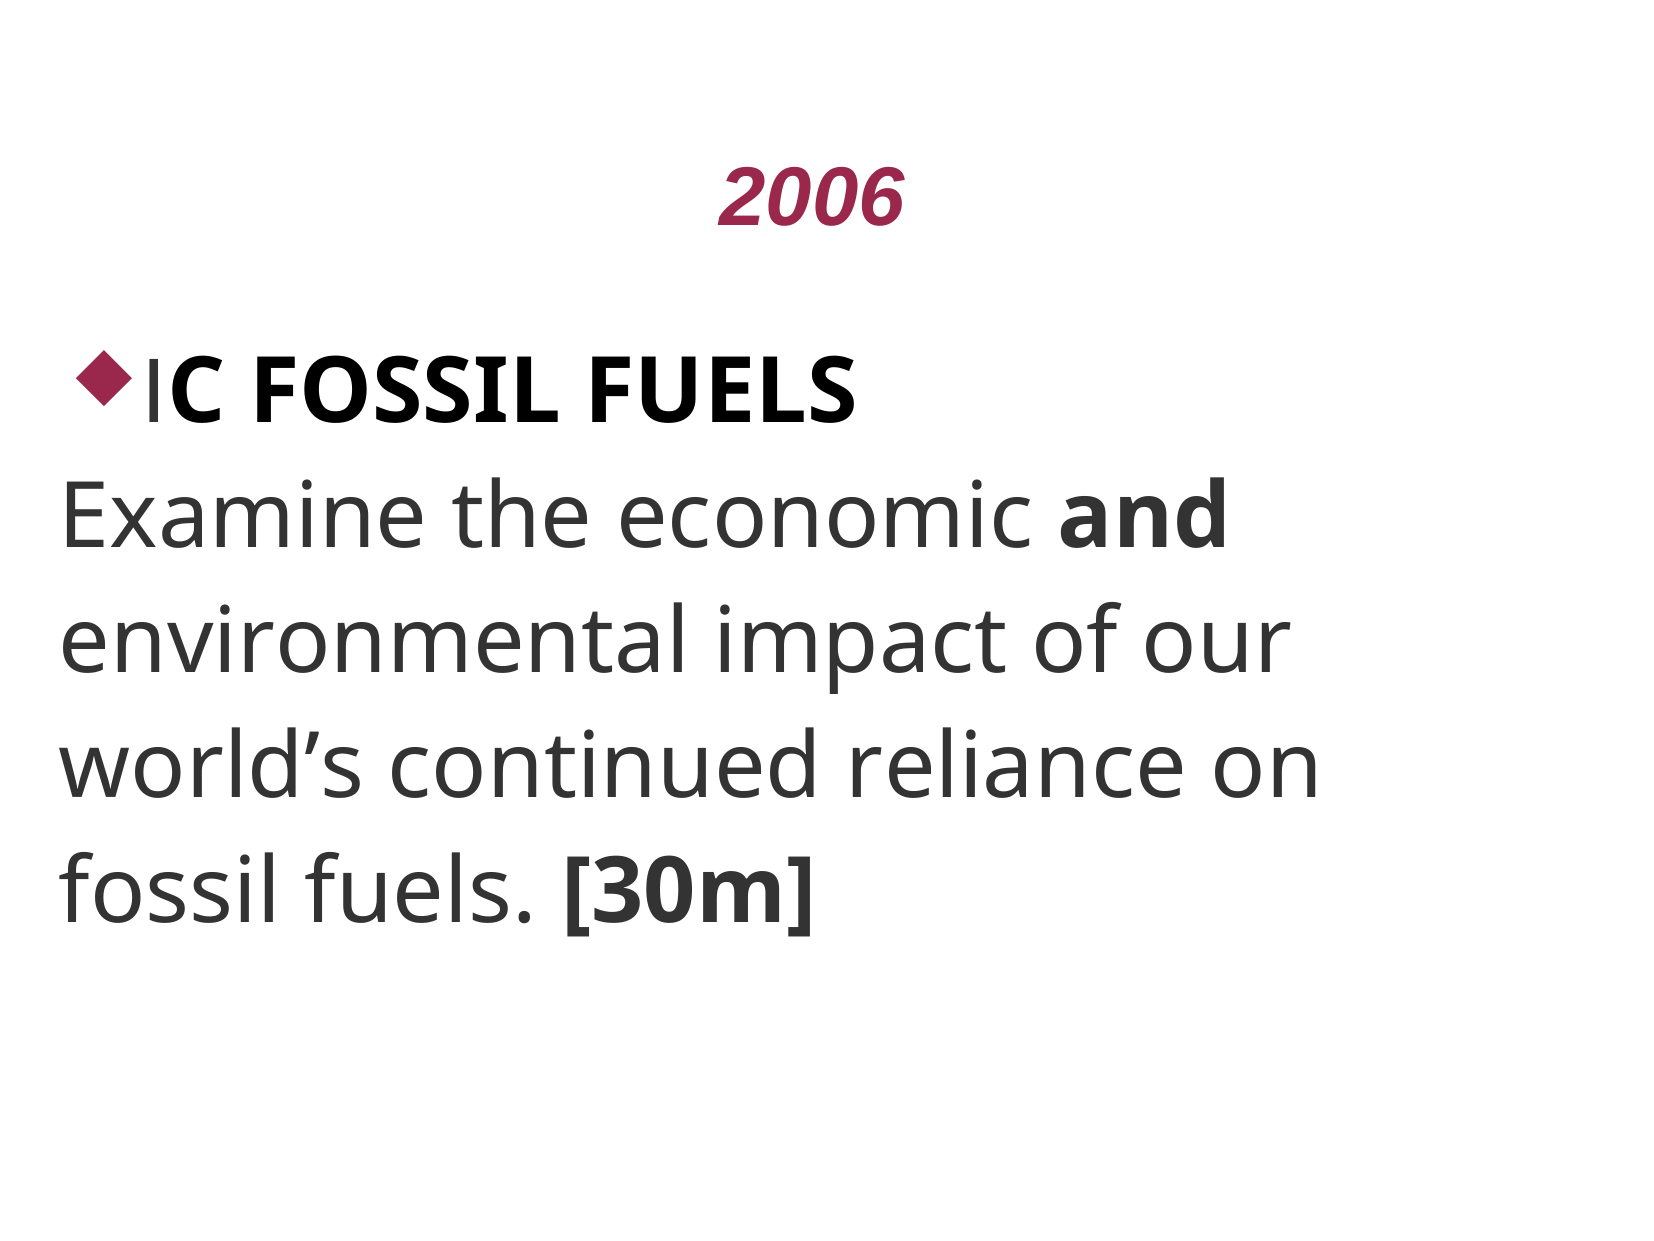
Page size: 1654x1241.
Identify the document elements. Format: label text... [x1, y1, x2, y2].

title 2006 [118, 112, 1506, 281]
list IC FOSSIL FUELS Examine the economic and environmental impact of our world’s continued reliance on fossil fuels. [30m] [59, 324, 1441, 1107]
